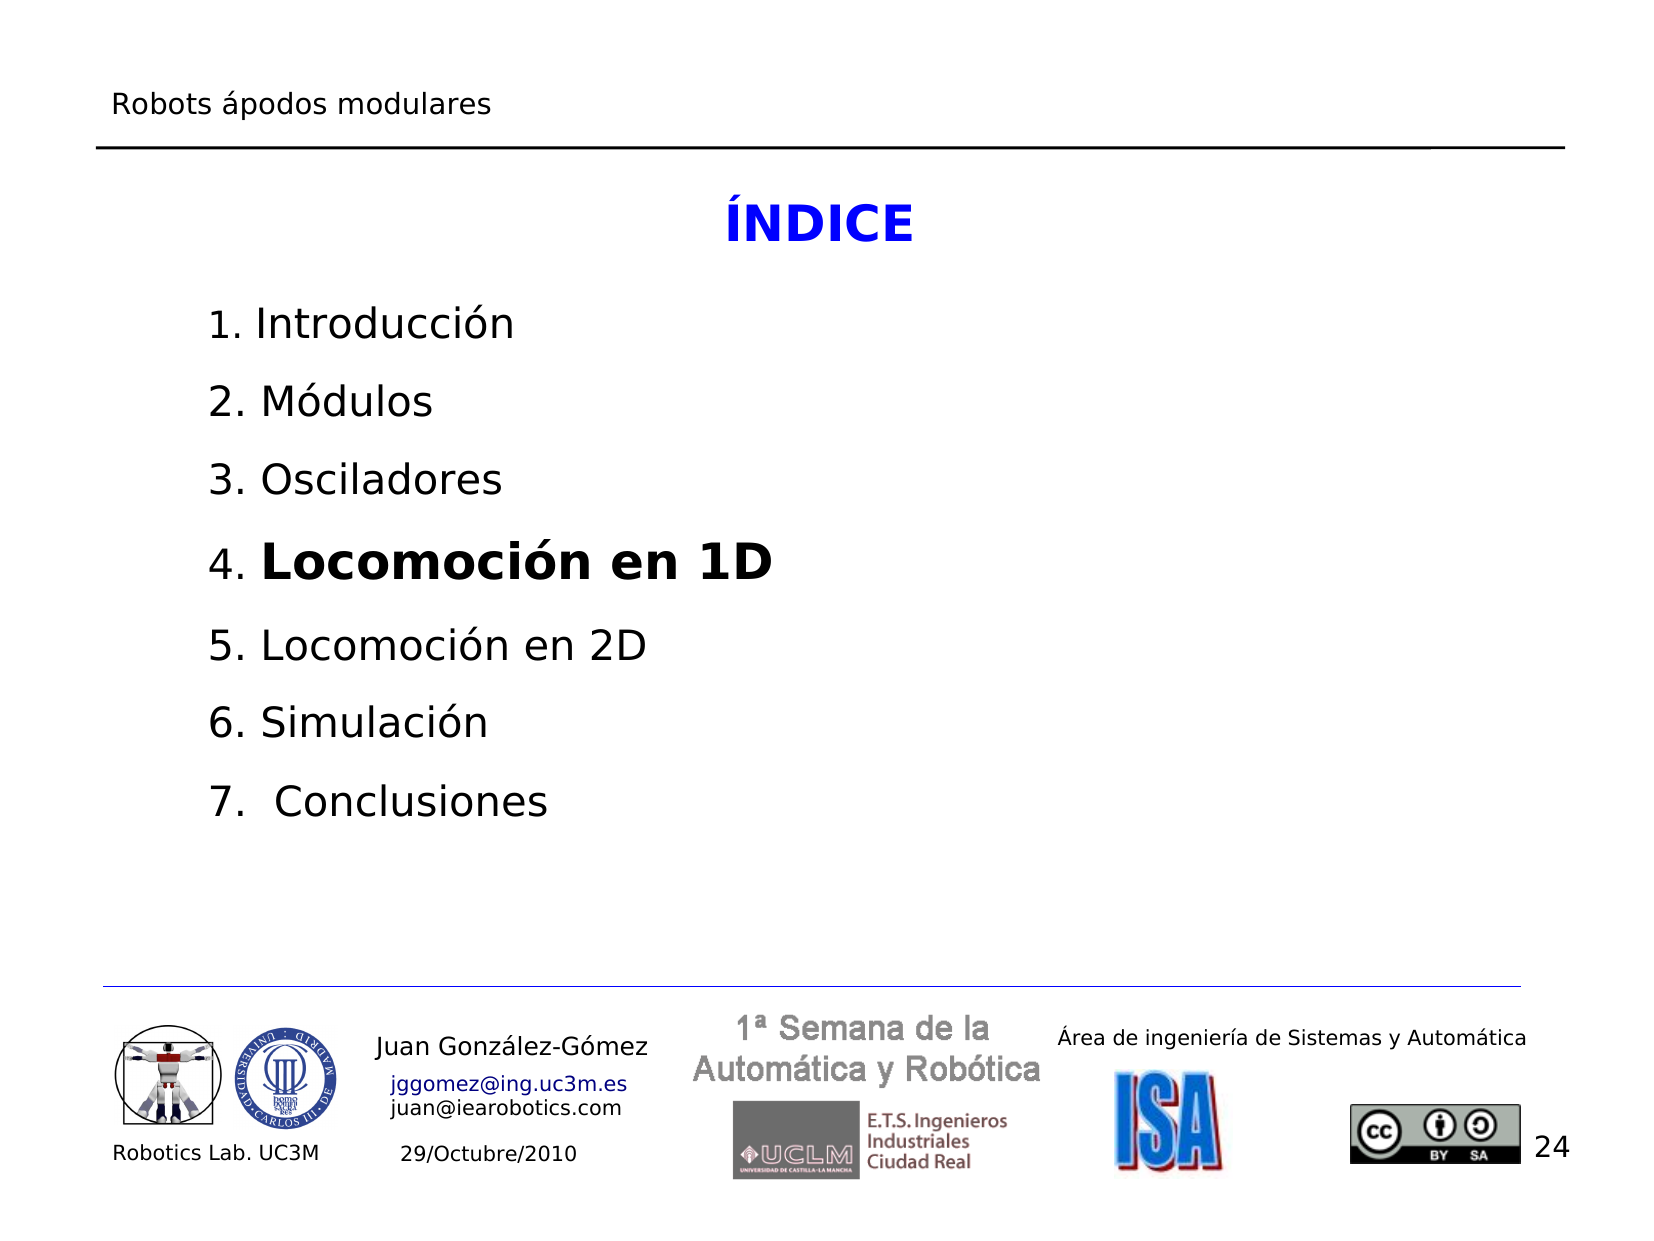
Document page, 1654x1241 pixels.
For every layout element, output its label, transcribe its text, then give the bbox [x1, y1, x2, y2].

text_box jggomez@ing.uc3m.es juan@iearobotics.com [375, 1064, 643, 1129]
text_box Juan González-Gómez [361, 1024, 662, 1070]
picture [1114, 1069, 1233, 1179]
picture [1350, 1104, 1521, 1164]
text_box Robots ápodos modulares [96, 79, 508, 129]
text_box Robotics Lab. UC3M [97, 1133, 385, 1179]
picture [662, 994, 1072, 1199]
picture [233, 1025, 338, 1130]
text_box ÍNDICE [709, 187, 931, 261]
text_box Área de ingeniería de Sistemas y Automática [1042, 1019, 1542, 1062]
picture [114, 1025, 222, 1125]
text_box Introducción Módulos Osciladores Locomoción en 1D Locomoción en 2D Simulación Conclusiones [192, 292, 790, 834]
text_box 29/Octubre/2010 [385, 1134, 593, 1178]
